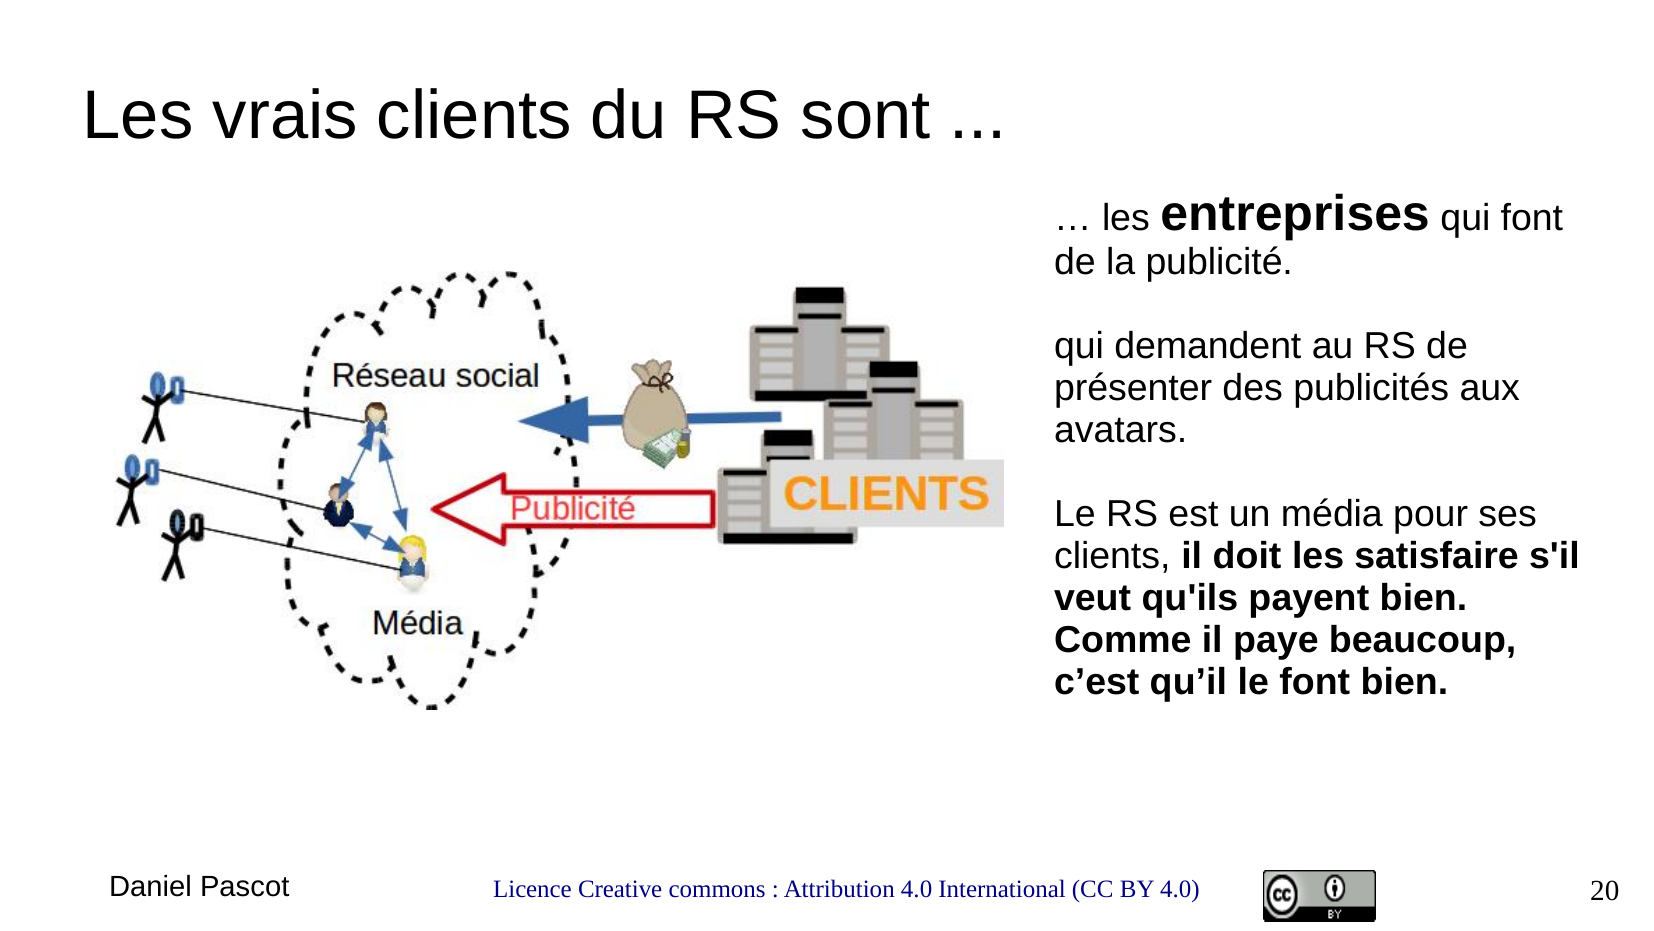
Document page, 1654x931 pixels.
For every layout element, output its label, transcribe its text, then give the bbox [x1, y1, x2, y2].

picture [114, 271, 1004, 710]
text_box … les entreprises qui font de la publicité. qui demandent au RS de présenter des publicités aux avatars. Le RS est un média pour ses clients, il doit les satisfaire s'il veut qu'ils payent bien. Comme il paye beaucoup, c’est qu’il le font bien. [1039, 177, 1626, 710]
title Les vrais clients du RS sont ... [82, 37, 1571, 193]
picture [1263, 870, 1376, 922]
